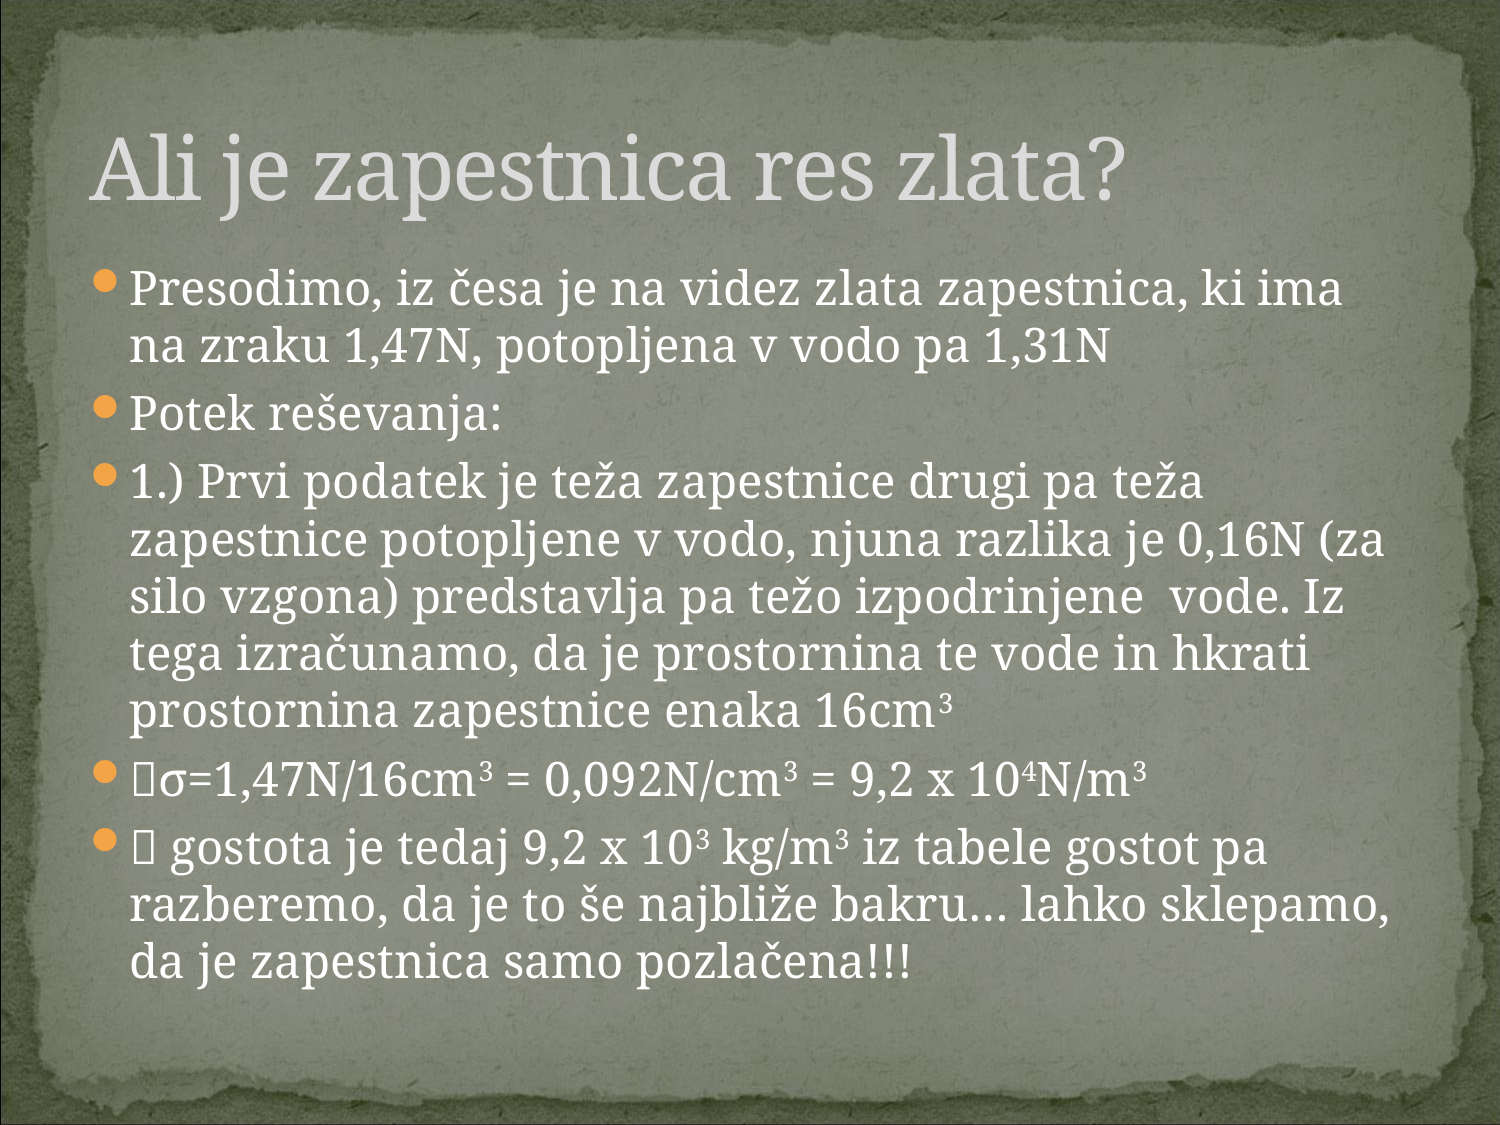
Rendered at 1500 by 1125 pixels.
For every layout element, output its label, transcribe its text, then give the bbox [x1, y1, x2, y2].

picture [0, 0, 1500, 1125]
title Ali je zapestnica res zlata? [75, 24, 1425, 225]
list Presodimo, iz česa je na videz zlata zapestnica, ki ima na zraku 1,47N, potopljena v vodo pa 1,31N Potek reševanja: 1.) Prvi podatek je teža zapestnice drugi pa teža zapestnice potopljene v vodo, njuna razlika je 0,16N (za silo vzgona) predstavlja pa težo izpodrinjene vode. Iz tega izračunamo, da je prostornina te vode in hkrati prostornina zapestnice enaka 16cm3 σ=1,47N/16cm3 = 0,092N/cm3 = 9,2 x 104N/m3  gostota je tedaj 9,2 x 103 kg/m3 iz tabele gostot pa razberemo, da je to še najbliže bakru… lahko sklepamo, da je zapestnica samo pozlačena!!! [75, 249, 1425, 1000]
